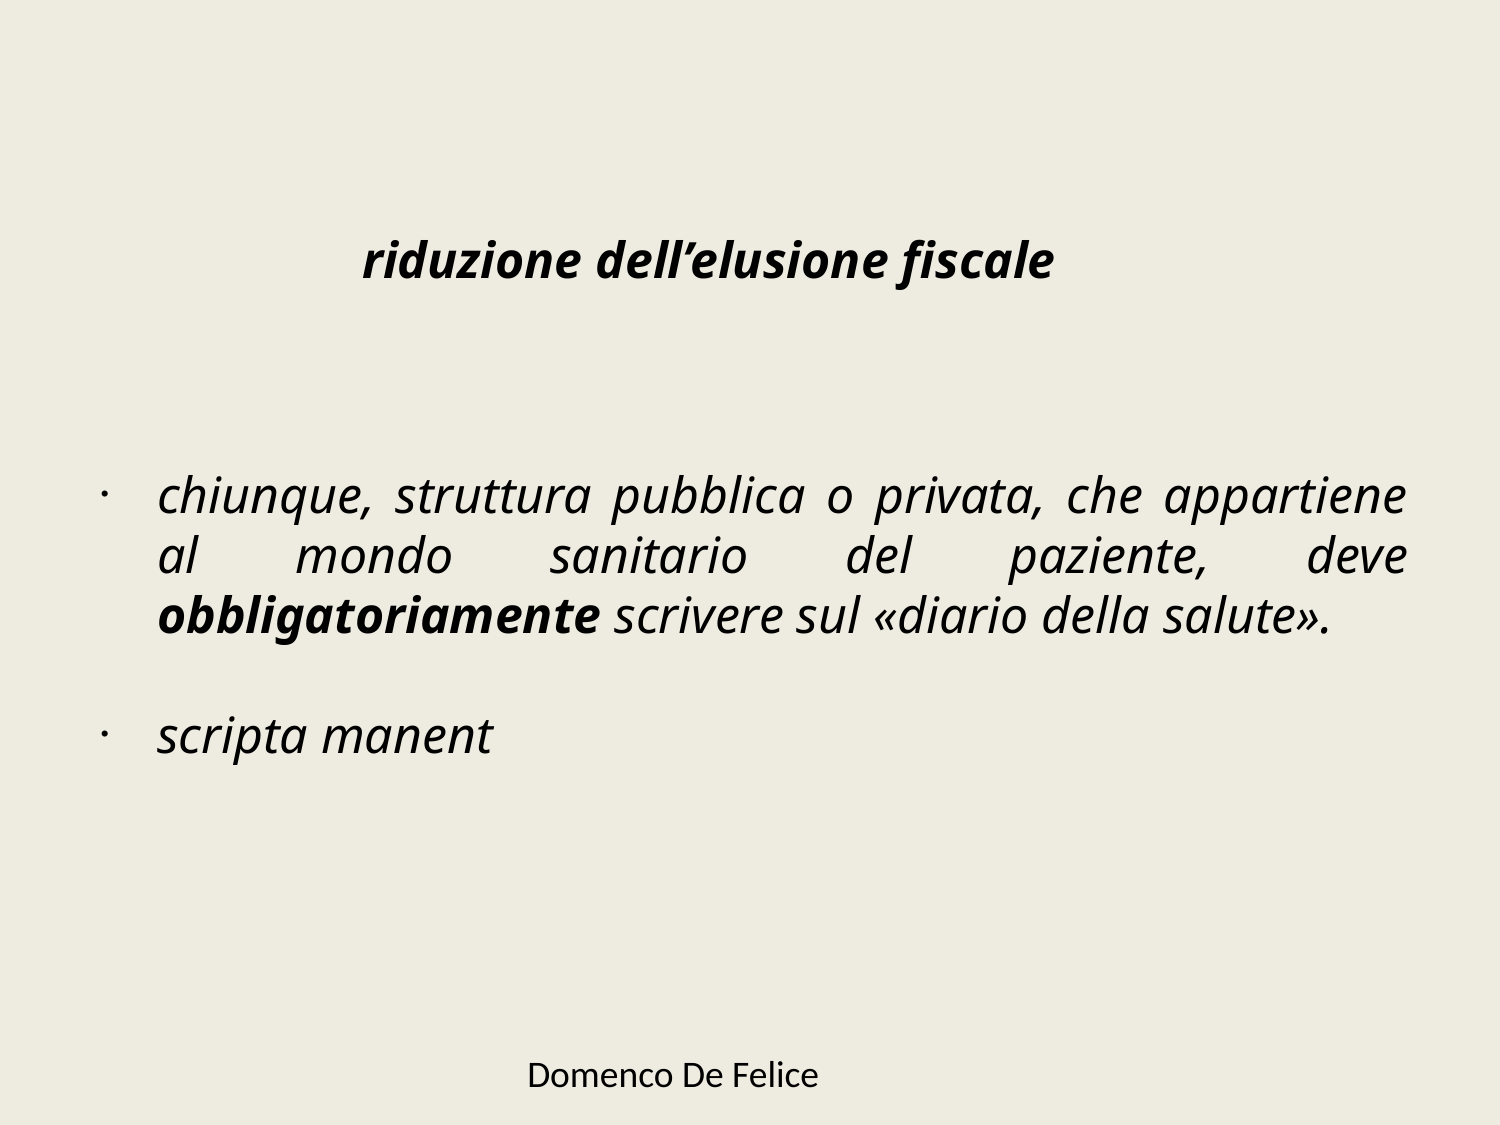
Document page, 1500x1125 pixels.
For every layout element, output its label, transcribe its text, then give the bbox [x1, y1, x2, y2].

footer Domenco De Felice [512, 1042, 988, 1103]
text_box chiunque, struttura pubblica o privata, che appartiene al mondo sanitario del paziente, deve obbligatoriamente scrivere sul «diario della salute». scripta manent [86, 456, 1424, 771]
text_box riduzione dell’elusione fiscale [347, 221, 1071, 297]
